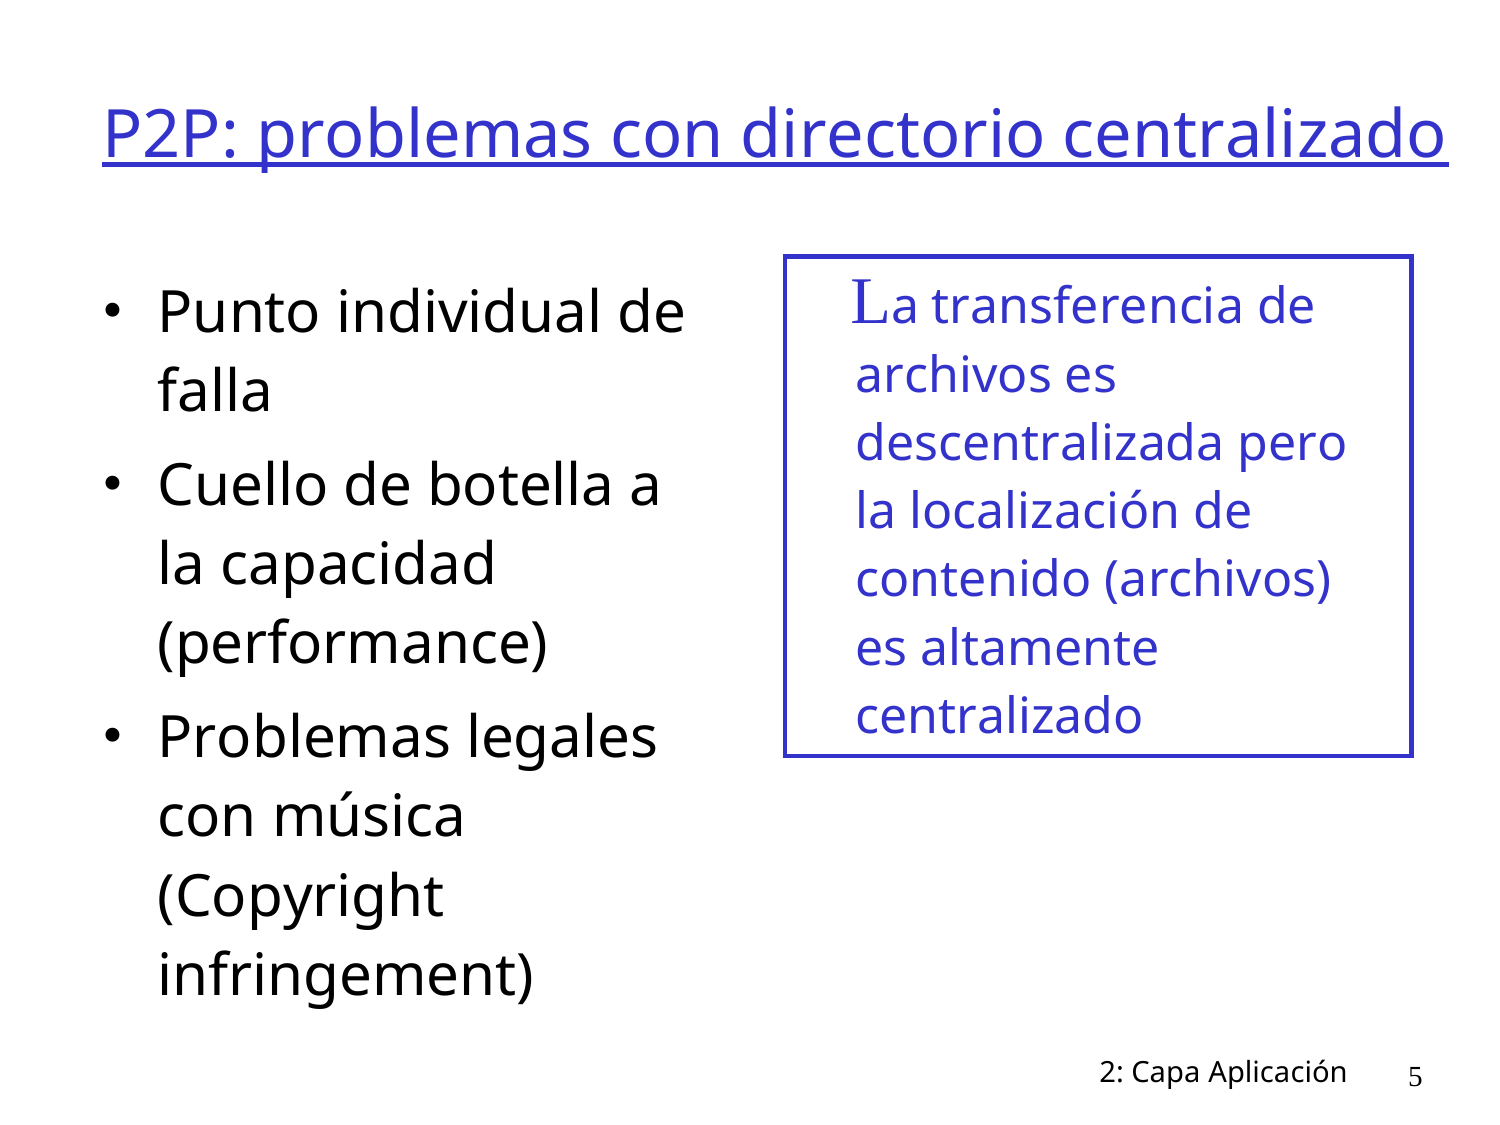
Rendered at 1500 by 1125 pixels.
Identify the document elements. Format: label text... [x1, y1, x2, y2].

title P2P: problemas con directorio centralizado [87, 37, 1471, 225]
list La transferencia de archivos es descentralizada pero la localización de contenido (archivos) es altamente centralizado [785, 256, 1412, 713]
list Punto individual de falla Cuello de botella a la capacidad (performance)‏ Problemas legales con música (Copyright infringement)‏ [87, 262, 713, 1025]
